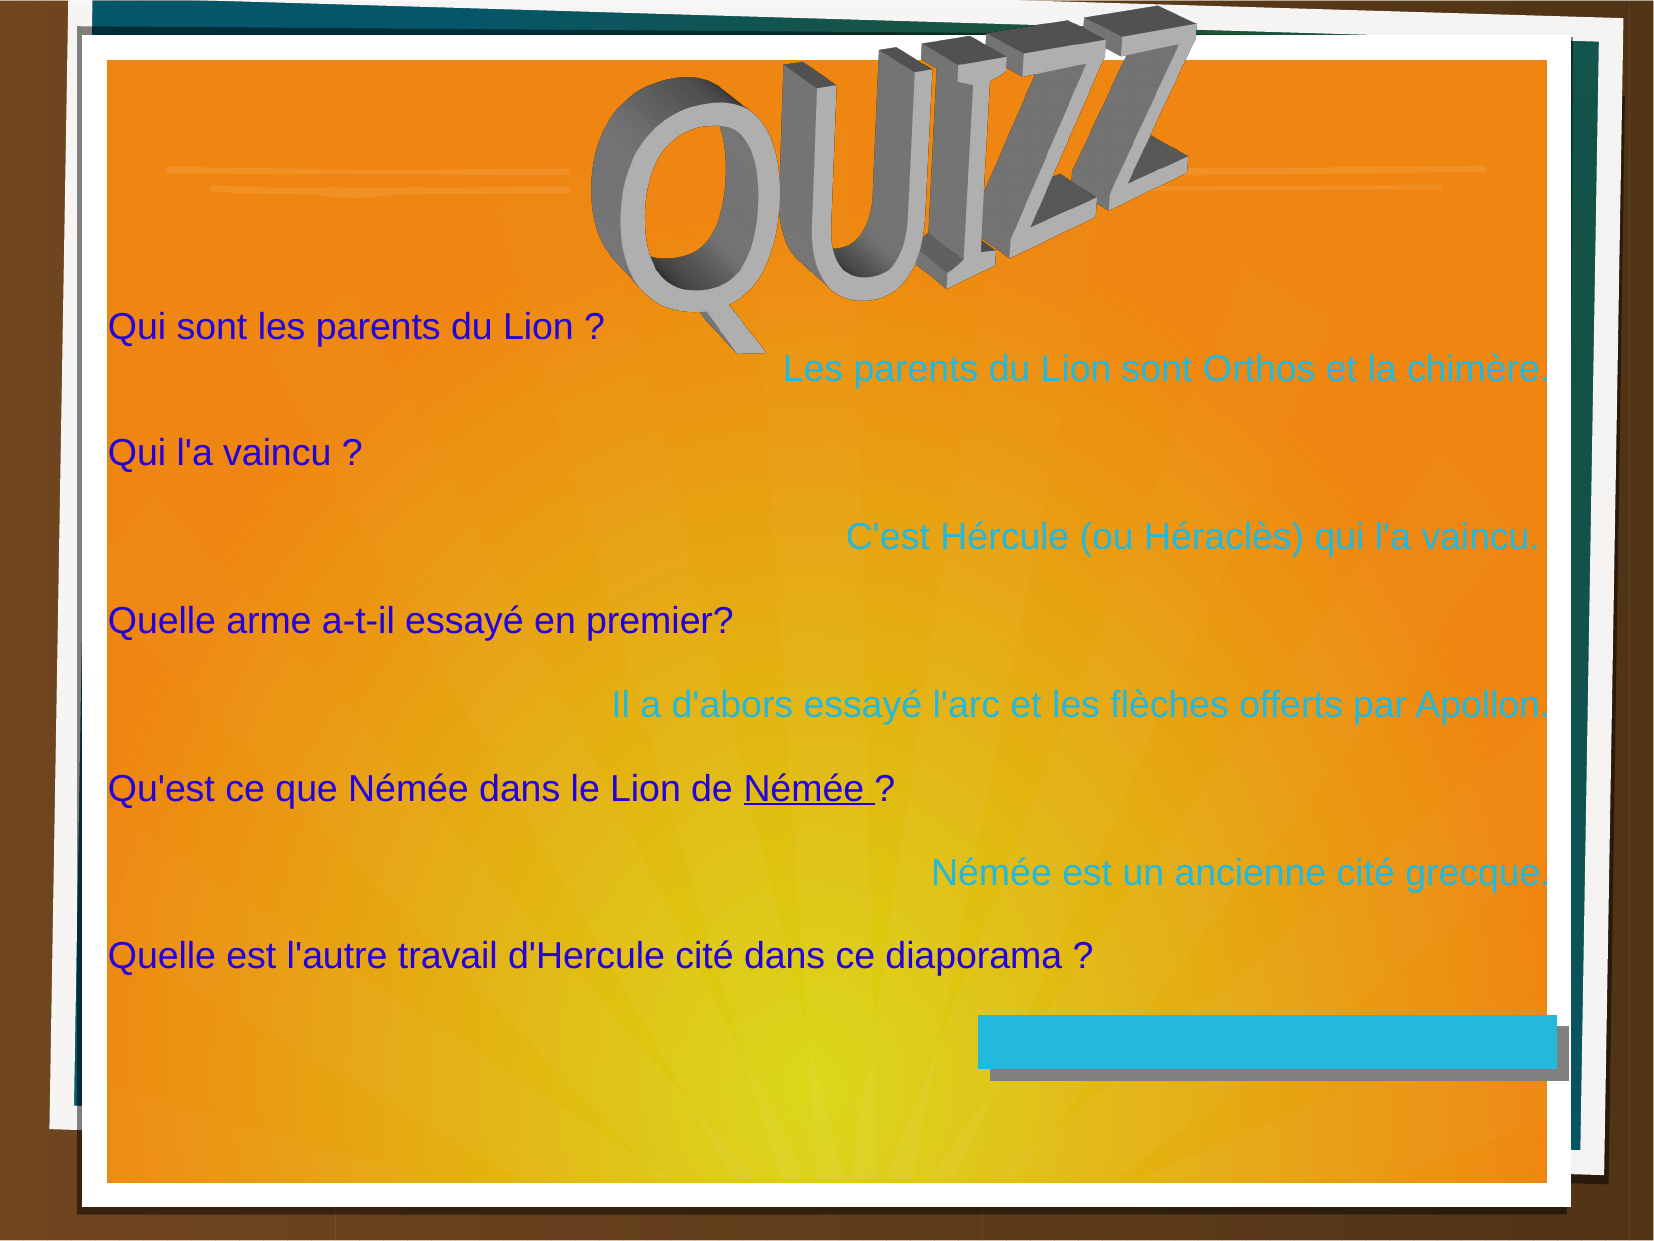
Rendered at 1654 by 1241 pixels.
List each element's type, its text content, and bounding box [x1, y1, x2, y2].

text_box Qui sont les parents du Lion ? Les parents du Lion sont Orthos et la chimère. Qui l'a vaincu ? C'est Hércule (ou Héraclès) qui l'a vaincu. Quelle arme a-t-il essayé en premier? Il a d'abors essayé l'arc et les flèches offerts par Apollon. Qu'est ce que Némée dans le Lion de Némée ? Némée est un ancienne cité grecque. Quelle est l'autre travail d'Hercule cité dans ce diaporama ? C'est le travail de l'hydre de Lerne. [47, 297, 1619, 1069]
text_box [978, 1015, 1557, 1069]
